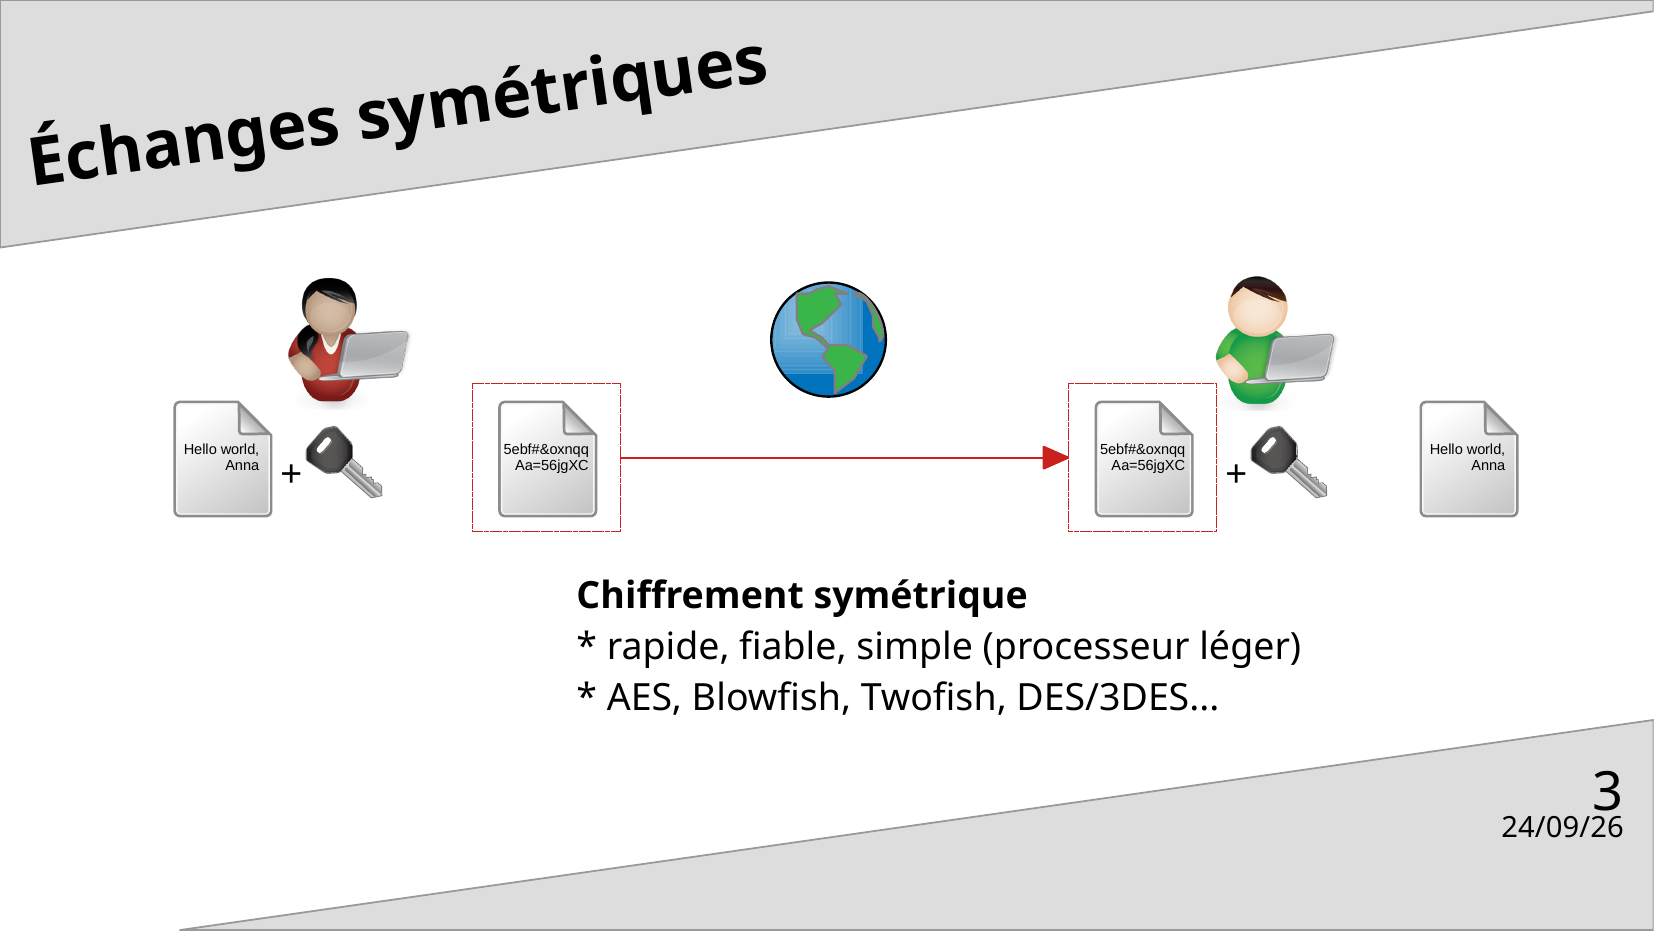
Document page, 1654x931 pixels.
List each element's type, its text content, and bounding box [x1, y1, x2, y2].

picture [1248, 422, 1329, 502]
picture [472, 383, 621, 532]
picture [147, 270, 414, 532]
text_box Chiffrement symétrique * rapide, fiable, simple (processeur léger) * AES, Blowfish, Twofish, DES/3DES... [561, 561, 1317, 729]
text_box + [1210, 445, 1263, 502]
text_box + [265, 445, 318, 502]
text_box [771, 282, 886, 397]
picture [1068, 268, 1341, 532]
picture [304, 422, 384, 502]
title Échanges symétriques [16, 0, 1501, 239]
picture [1393, 383, 1542, 532]
